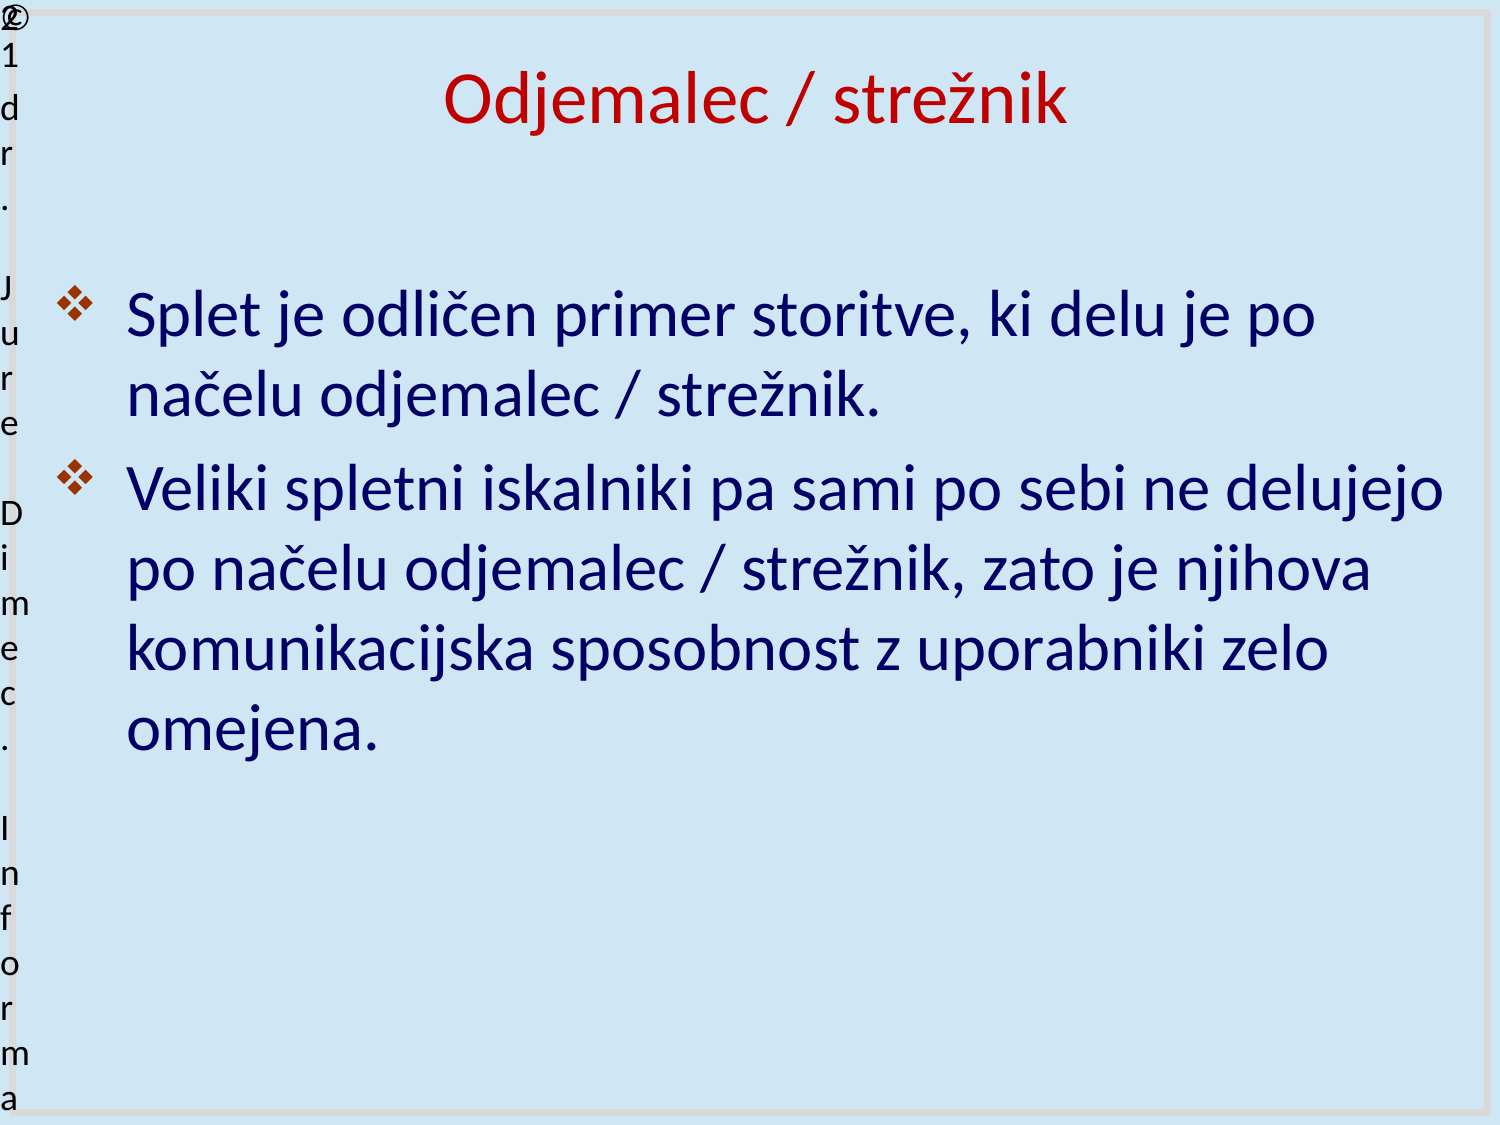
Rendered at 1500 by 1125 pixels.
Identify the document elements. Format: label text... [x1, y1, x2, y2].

title Odjemalec / strežnik [37, 37, 1475, 150]
list Splet je odličen primer storitve, ki delu je po načelu odjemalec / strežnik. Veliki spletni iskalniki pa sami po sebi ne delujejo po načelu odjemalec / strežnik, zato je njihova komunikacijska sposobnost z uporabniki zelo omejena. [37, 262, 1475, 1050]
